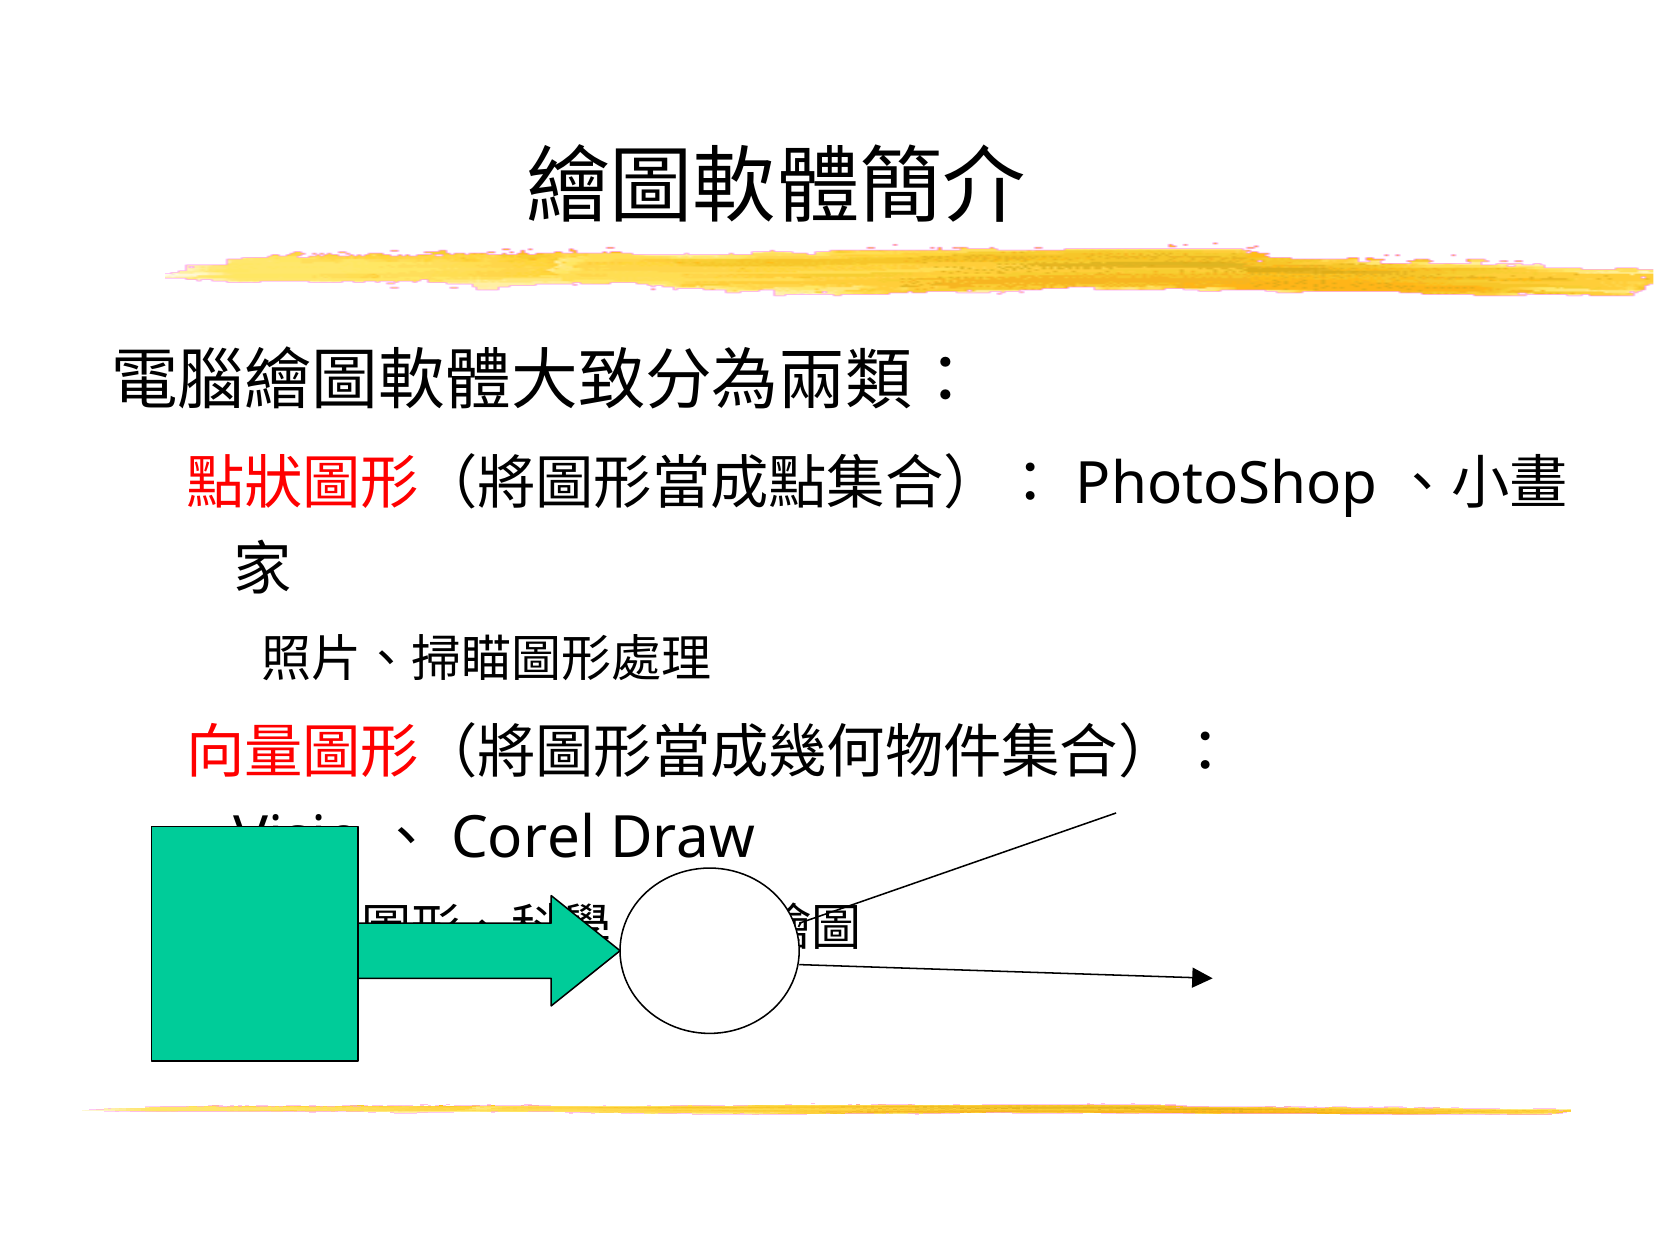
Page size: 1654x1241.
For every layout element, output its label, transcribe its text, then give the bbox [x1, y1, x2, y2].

title 繪圖軟體簡介 [73, 41, 1479, 249]
picture [165, 237, 1654, 308]
list 電腦繪圖軟體大致分為兩類： 點狀圖形（將圖形當成點集合）：PhotoShop、小畫家 照片、掃瞄圖形處理 向量圖形（將圖形當成幾何物件集合）：Visio、Corel Draw 商業圖形、科學、工程繪圖 [96, 316, 1585, 818]
picture [82, 1102, 1571, 1117]
text_box [620, 868, 800, 1034]
